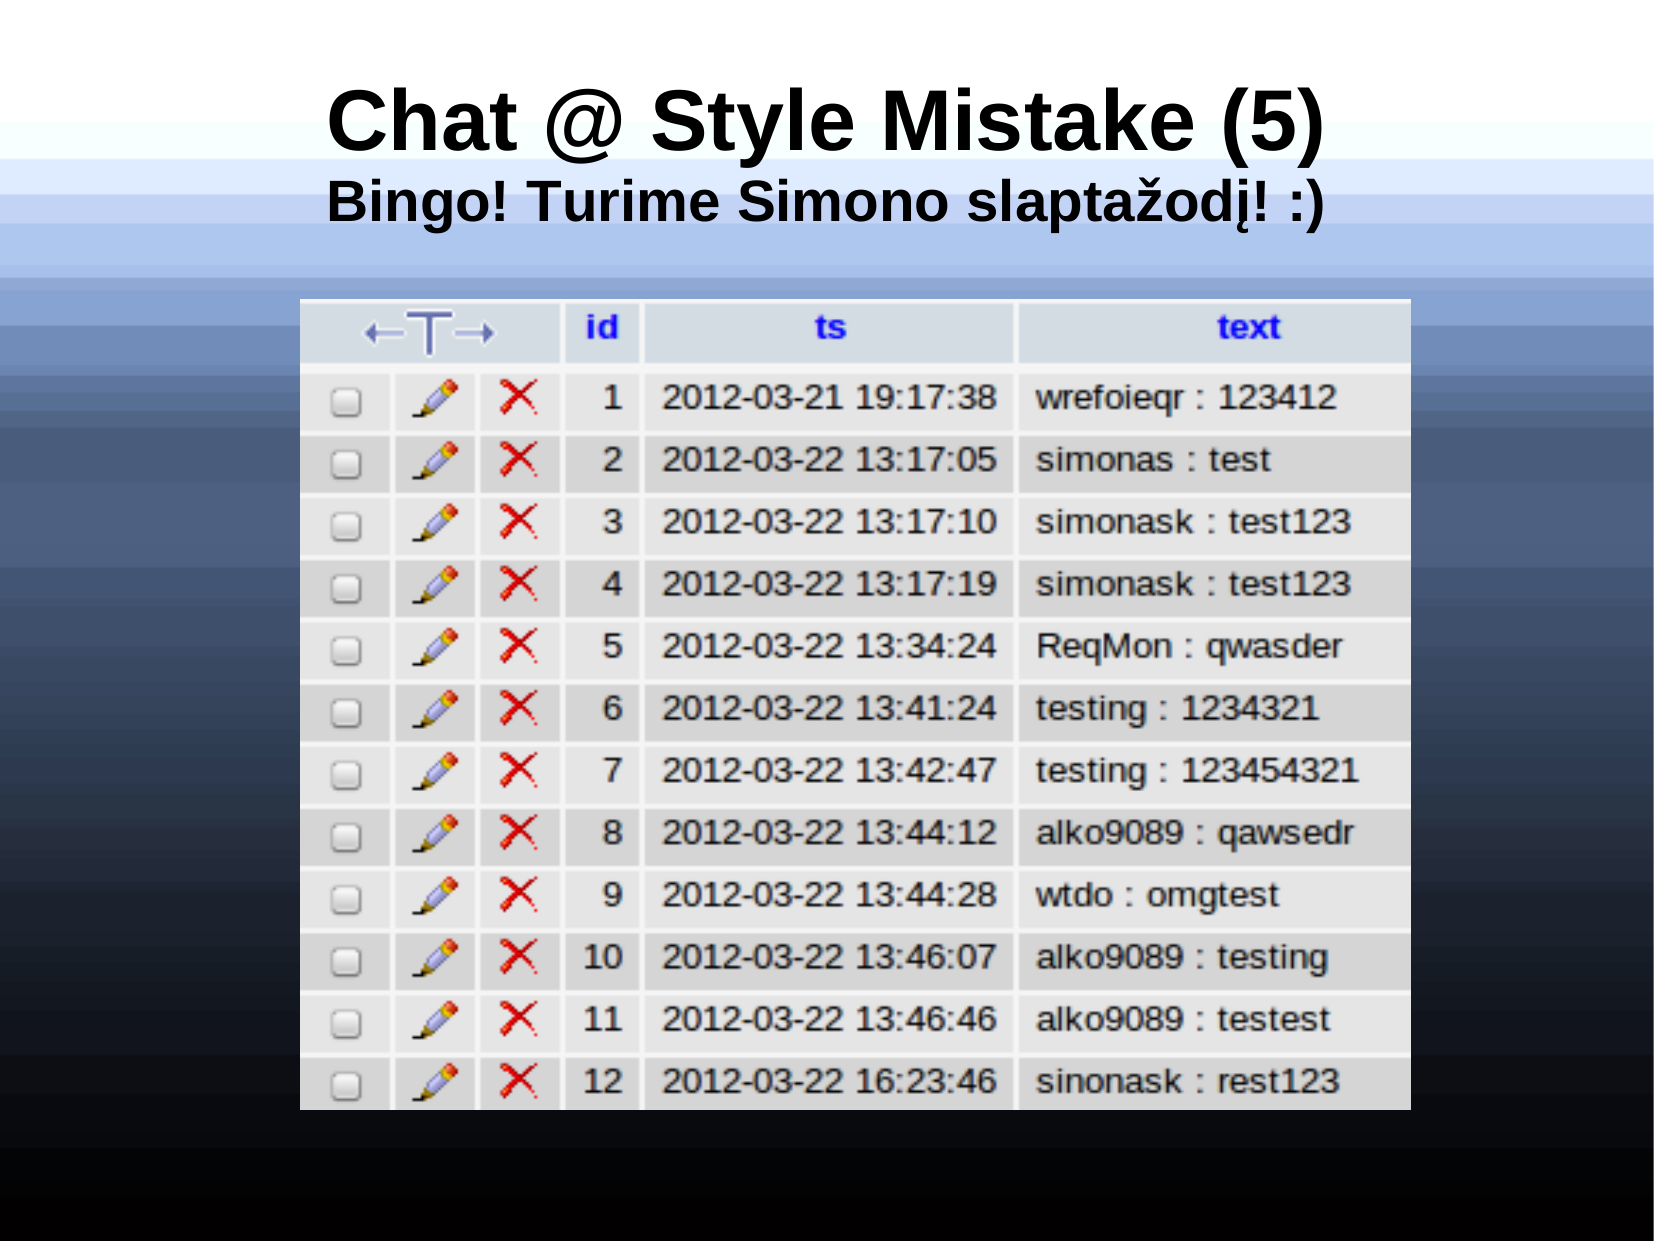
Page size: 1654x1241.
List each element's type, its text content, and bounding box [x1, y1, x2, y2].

picture [0, 0, 1654, 1241]
title Chat @ Style Mistake (5) Bingo! Turime Simono slaptažodį! :) [82, 49, 1571, 257]
